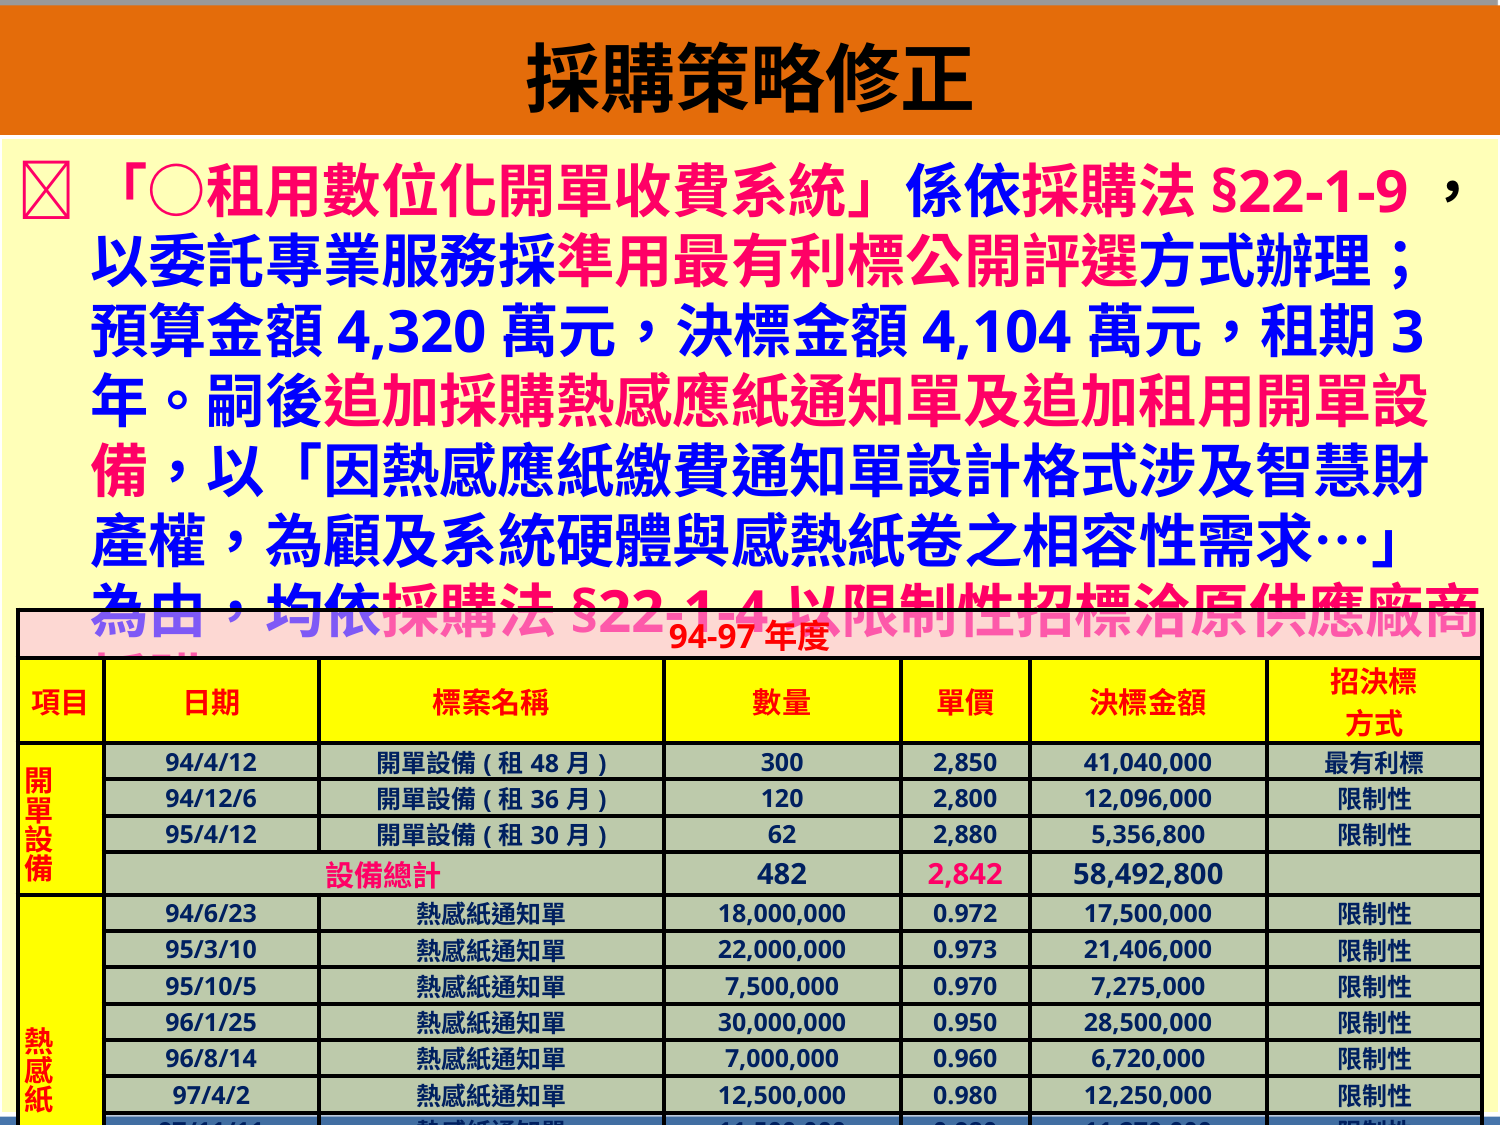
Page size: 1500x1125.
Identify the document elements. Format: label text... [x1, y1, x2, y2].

table_cell 11,500,000 [666, 1115, 899, 1125]
table_cell 120 [666, 781, 899, 814]
table_cell 18,000,000 [666, 897, 899, 929]
table_cell 0.950 [903, 1006, 1028, 1038]
table_cell 22,000,000 [666, 933, 899, 965]
table_cell 7,500,000 [666, 969, 899, 1002]
table_cell [1269, 854, 1480, 893]
table_cell 95/10/5 [106, 969, 317, 1002]
table_cell 21,406,000 [1032, 933, 1265, 965]
table_cell 96/1/25 [106, 1006, 317, 1038]
table_cell 94/12/6 [106, 781, 317, 814]
table_cell 58,492,800 [1032, 854, 1265, 893]
table_cell 17,500,000 [1032, 897, 1265, 929]
table_cell 開單設備(租48月) [321, 745, 662, 777]
table_cell 單價 [903, 660, 1028, 741]
table_cell 97/4/2 [106, 1078, 317, 1111]
table_cell 0.980 [903, 1078, 1028, 1111]
table_cell 限制性 [1269, 1078, 1480, 1111]
table_cell 95/3/10 [106, 933, 317, 965]
table_cell 熱感紙通知單 [321, 1078, 662, 1111]
text_box [1484, 1116, 1500, 1125]
table_cell 12,096,000 [1032, 781, 1265, 814]
table_cell 482 [666, 854, 899, 893]
table_cell 7,275,000 [1032, 969, 1265, 1002]
table_cell 6,720,000 [1032, 1042, 1265, 1074]
table_cell 數量 [666, 660, 899, 741]
table_cell 熱感紙通知單 [321, 1006, 662, 1038]
table_cell 限制性 [1269, 818, 1480, 850]
table_cell 300 [666, 745, 899, 777]
table_cell 2,800 [903, 781, 1028, 814]
table_cell 30,000,000 [666, 1006, 899, 1038]
table_cell 日期 [106, 660, 317, 741]
table_cell 限制性 [1269, 933, 1480, 965]
table_cell 開單設備(租36月) [321, 781, 662, 814]
table_cell 12,500,000 [666, 1078, 899, 1111]
table_cell 12,250,000 [1032, 1078, 1265, 1111]
table_cell 0.972 [903, 897, 1028, 929]
table_cell 2,880 [903, 818, 1028, 850]
table_cell 0.973 [903, 933, 1028, 965]
table_cell 0.980 [903, 1115, 1028, 1125]
table_cell 11,270,000 [1032, 1115, 1265, 1125]
table_header 94-97年度 [20, 612, 1480, 656]
table_cell 7,000,000 [666, 1042, 899, 1074]
table_cell 項目 [20, 660, 102, 741]
table_cell 設備總計 [106, 854, 662, 893]
table_cell 5,356,800 [1032, 818, 1265, 850]
text_box 採購策略修正 [0, 5, 1500, 136]
table_cell 熱感紙通知單 [321, 1115, 662, 1125]
table_cell 95/4/12 [106, 818, 317, 850]
table_cell 開單設備(租30月) [321, 818, 662, 850]
table_cell 94/4/12 [106, 745, 317, 777]
table_cell 0.960 [903, 1042, 1028, 1074]
table_cell 標案名稱 [321, 660, 662, 741]
table_cell 決標金額 [1032, 660, 1265, 741]
table_cell 2,842 [903, 854, 1028, 893]
text_box [0, 1116, 16, 1125]
table_cell 招決標 方式 [1269, 660, 1480, 741]
table_cell 限制性 [1269, 781, 1480, 814]
table_cell 限制性 [1269, 1115, 1480, 1125]
table_cell 熱感紙通知單 [321, 933, 662, 965]
table_cell 限制性 [1269, 969, 1480, 1002]
table_cell 最有利標 [1269, 745, 1480, 777]
table_cell 限制性 [1269, 1042, 1480, 1074]
table_cell 94/6/23 [106, 897, 317, 929]
table_cell 限制性 [1269, 1006, 1480, 1038]
text_box 「○租用數位化開單收費系統」係依採購法§22-1-9，以委託專業服務採準用最有利標公開評選方式辦理；預算金額4,320萬元，決標金額4,104萬元，租期3年。嗣後追加採購熱感應紙通知單及追加租用開單設備，以「因熱感應紙繳費通知單設計格式涉及智慧財產權，為顧及系統硬體與感熱紙卷之相容性需求…」為由，均依採購法§22-1-4以限制性招標洽原供應廠商採購。 [0, 137, 1500, 1114]
table_cell 熱感紙 [20, 897, 102, 1125]
table_cell 開單設備 [20, 745, 102, 893]
table_cell 熱感紙通知單 [321, 897, 662, 929]
table_cell 96/8/14 [106, 1042, 317, 1074]
table_cell 28,500,000 [1032, 1006, 1265, 1038]
table_cell 限制性 [1269, 897, 1480, 929]
table_cell 62 [666, 818, 899, 850]
table_cell 熱感紙通知單 [321, 969, 662, 1002]
table_cell 97/11/11 [106, 1115, 317, 1125]
table_cell 熱感紙通知單 [321, 1042, 662, 1074]
table_cell 2,850 [903, 745, 1028, 777]
table_cell 41,040,000 [1032, 745, 1265, 777]
table_cell 0.970 [903, 969, 1028, 1002]
